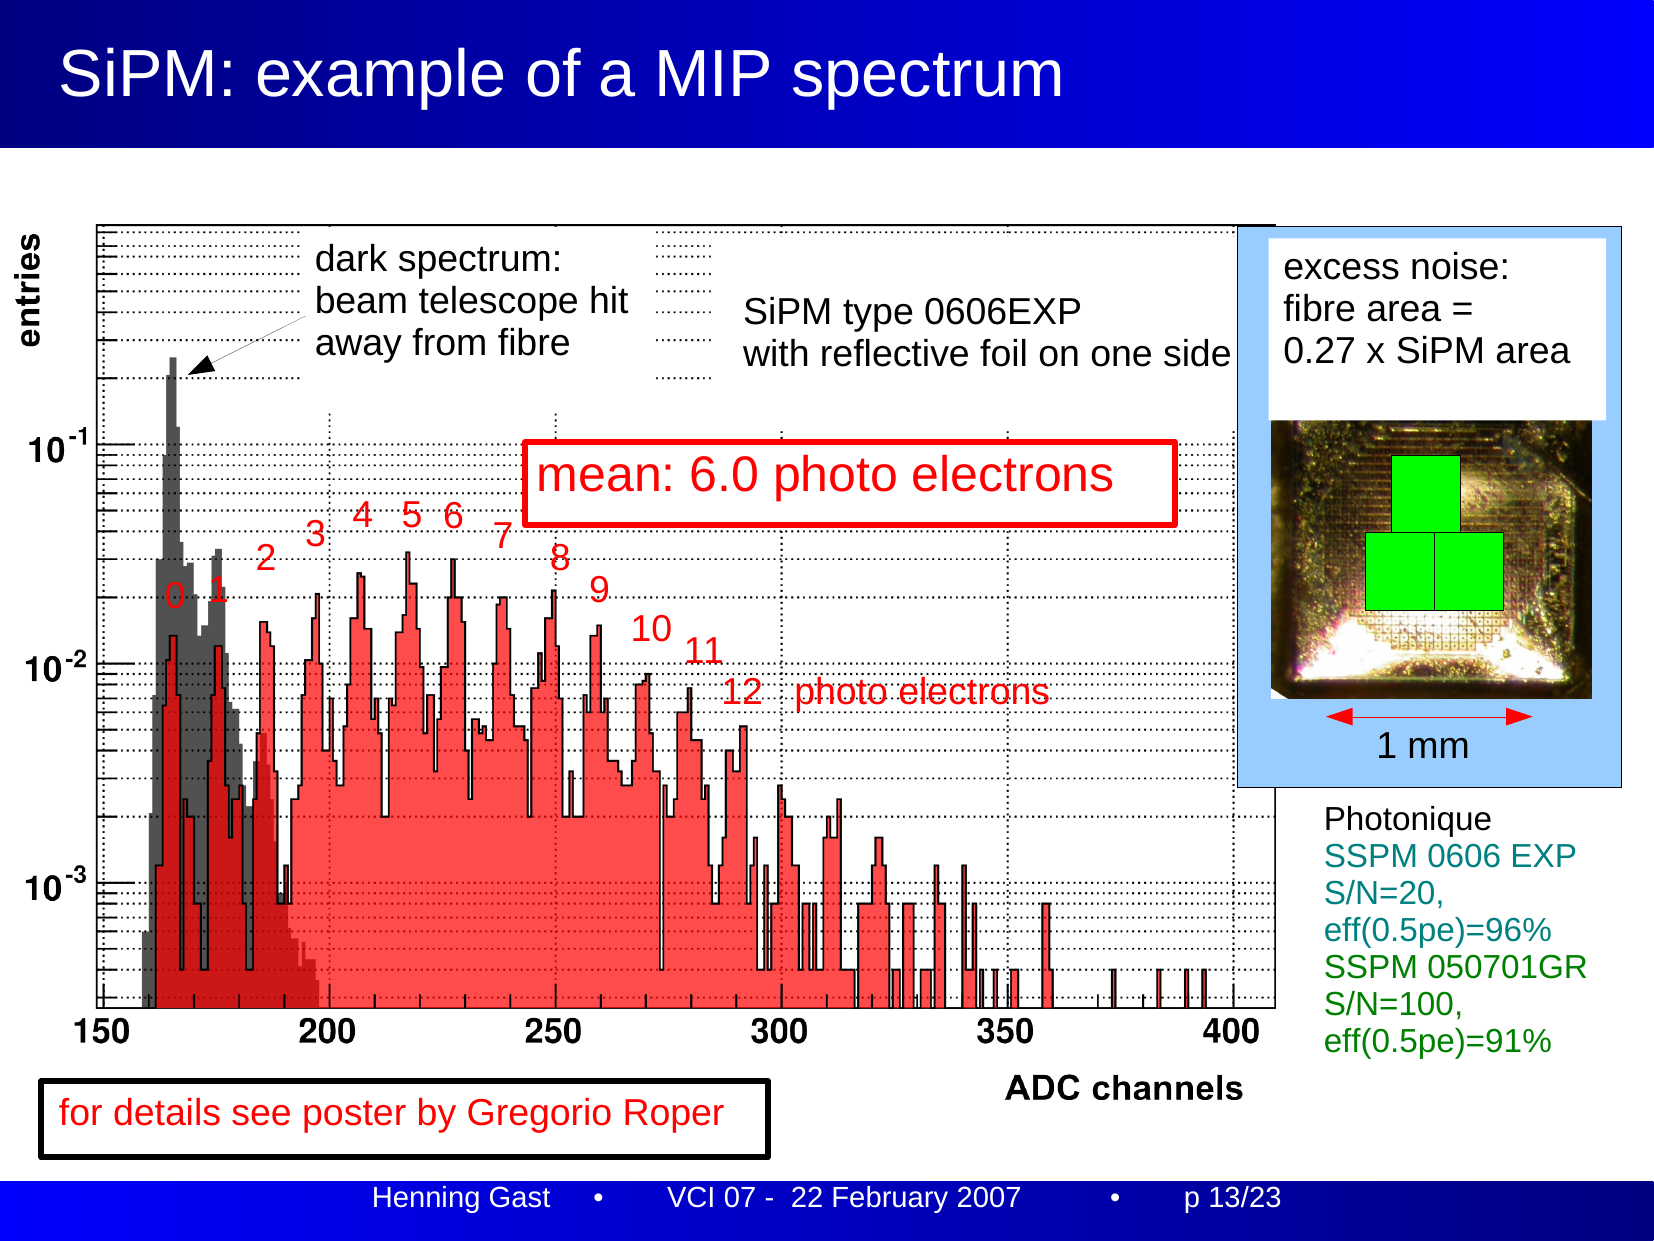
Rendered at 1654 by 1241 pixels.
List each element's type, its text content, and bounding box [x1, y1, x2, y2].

text_box 1 mm [1361, 716, 1510, 788]
text_box excess noise: fibre area = 0.27 x SiPM area [1268, 238, 1607, 421]
text_box 12 photo electrons [706, 663, 1091, 734]
text_box 8 [535, 529, 595, 601]
text_box 9 [574, 561, 634, 632]
text_box 1 [193, 561, 253, 632]
picture [1271, 421, 1592, 699]
text_box dark spectrum: beam telescope hit away from fibre [300, 230, 655, 413]
text_box [1237, 226, 1622, 788]
text_box 0 [150, 566, 210, 638]
text_box 2 [240, 529, 301, 601]
text_box for details see poster by Gregorio Roper [41, 1081, 768, 1158]
text_box 7 [477, 507, 537, 578]
text_box Photonique SSPM 0606 EXP S/N=20, eff(0.5pe)=96% SSPM 050701GR S/N=100, eff(0.5pe)=91% [1308, 792, 1651, 1155]
text_box 6 [428, 487, 488, 559]
text_box 10 [615, 600, 713, 671]
text_box 4 [337, 486, 397, 557]
text_box SiPM type 0606EXP with reflective foil on one side [712, 236, 1237, 429]
text_box 3 [290, 505, 350, 576]
picture [14, 224, 1276, 1100]
text_box 5 [397, 486, 446, 557]
text_box 11 [669, 622, 745, 693]
title SiPM: example of a MIP spectrum [0, 0, 1654, 148]
text_box mean: 6.0 photo electrons [525, 441, 1175, 526]
